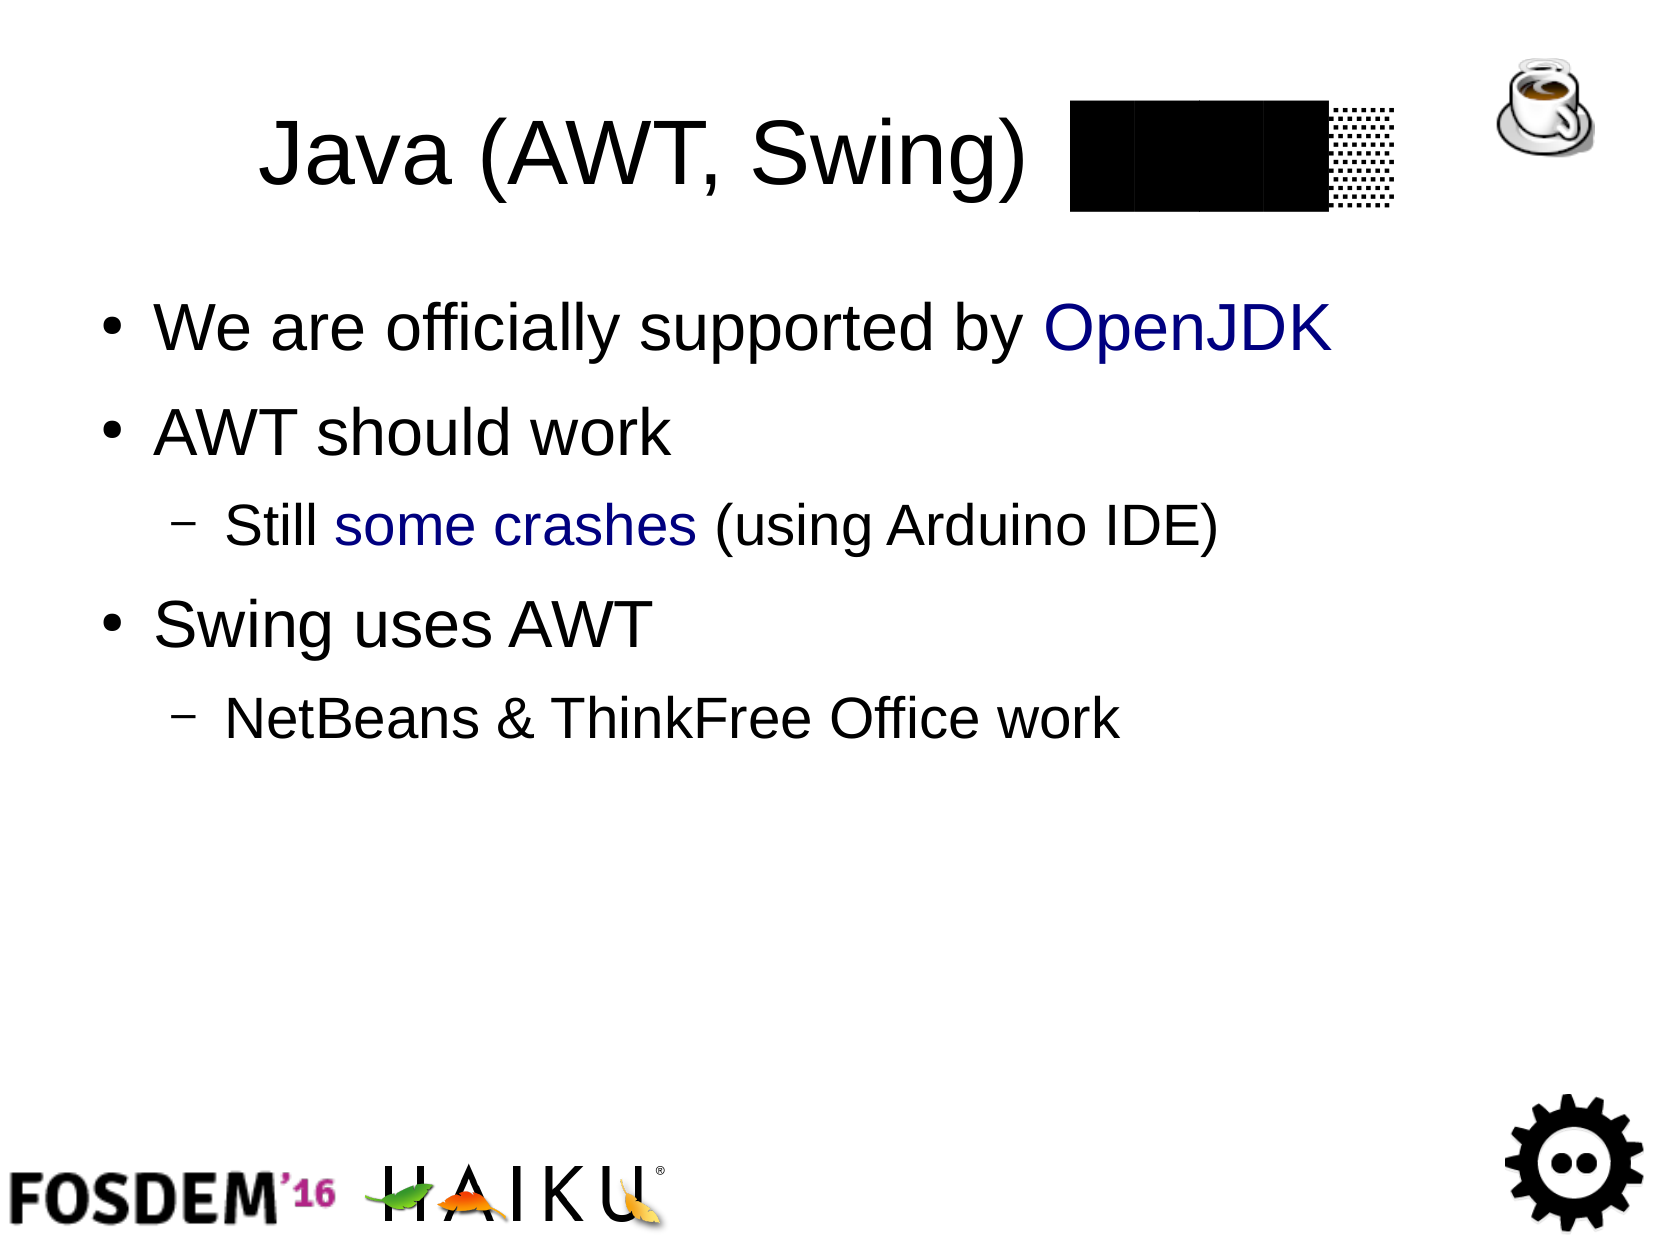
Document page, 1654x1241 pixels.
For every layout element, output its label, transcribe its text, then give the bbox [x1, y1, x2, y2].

picture [363, 1163, 670, 1235]
title Java (AWT, Swing) ████▒ [82, 49, 1571, 257]
list We are officially supported by OpenJDK AWT should work Still some crashes (using Arduino IDE) Swing uses AWT NetBeans & ThinkFree Office work [82, 290, 1571, 1010]
picture [1505, 1094, 1648, 1235]
picture [0, 1152, 350, 1241]
picture [1494, 58, 1595, 159]
